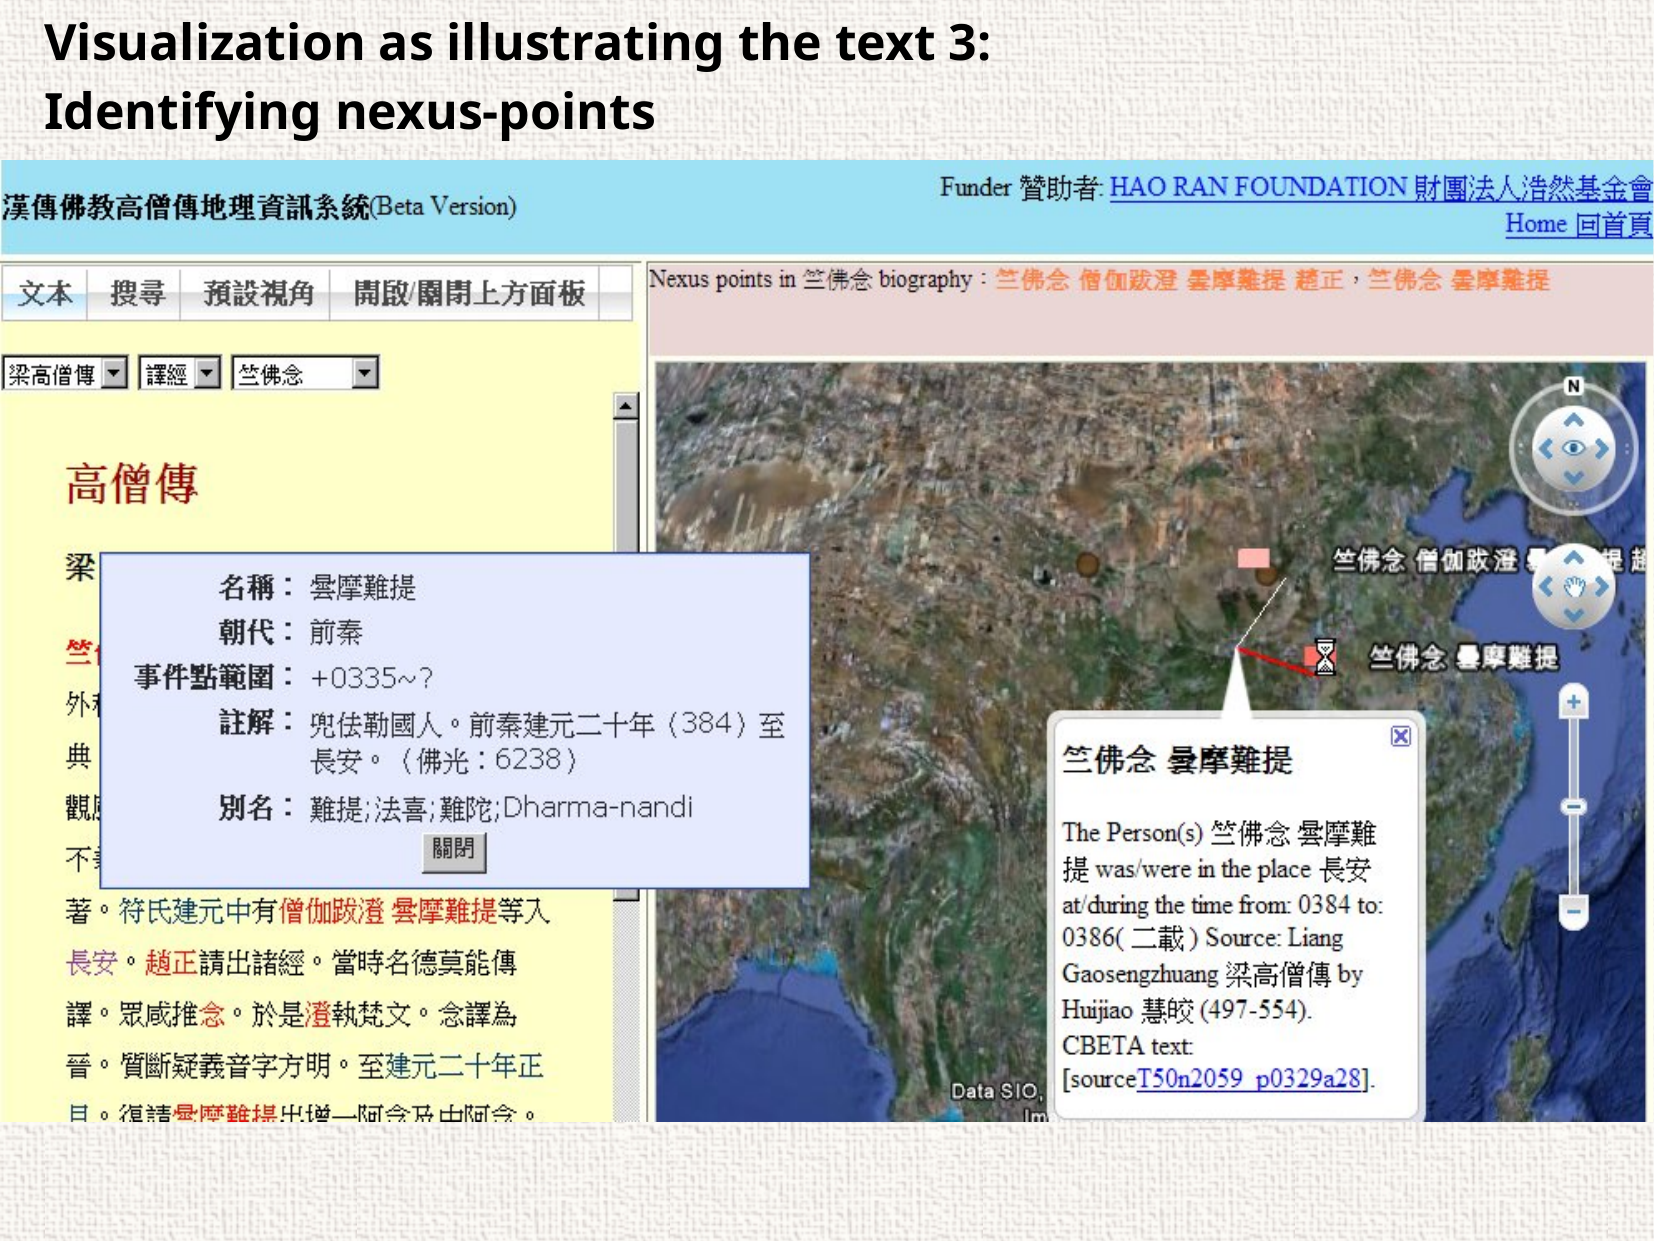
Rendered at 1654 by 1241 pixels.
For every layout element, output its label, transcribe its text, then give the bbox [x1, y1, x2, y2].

picture [0, 0, 1654, 1241]
text_box Visualization as illustrating the text 3: Identifying nexus-points [29, 0, 1625, 149]
